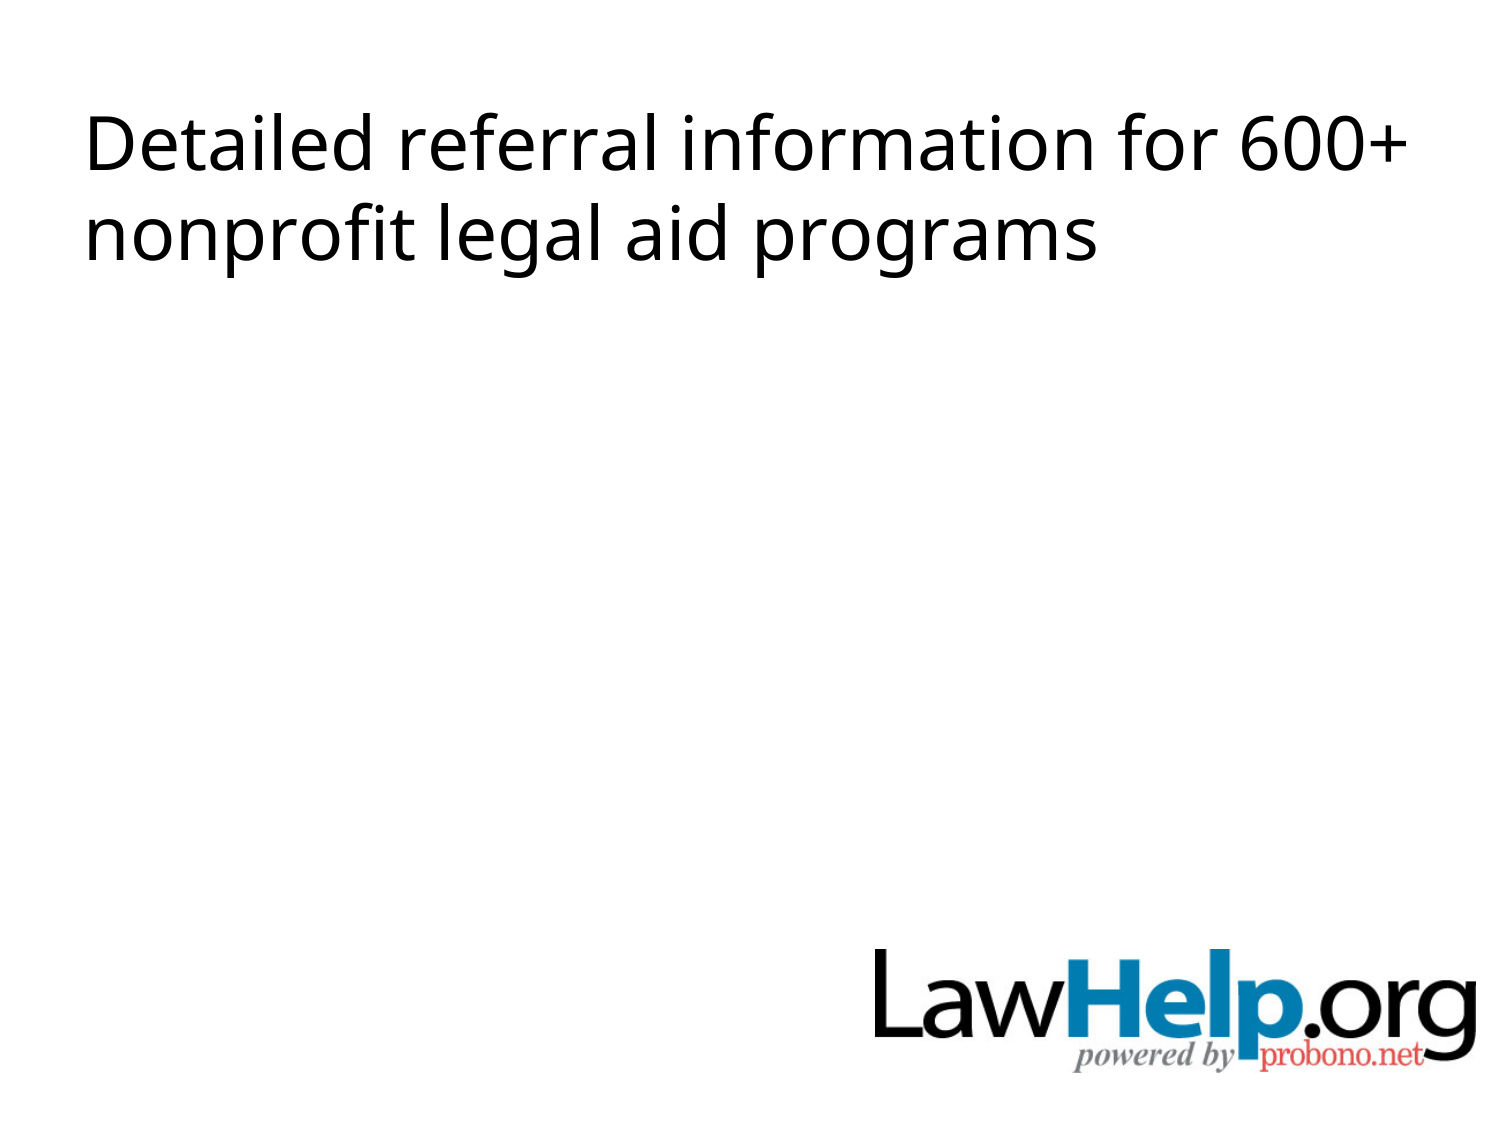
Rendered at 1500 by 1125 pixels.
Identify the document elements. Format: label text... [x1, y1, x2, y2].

list Detailed referral information for 600+ nonprofit legal aid programs [12, 87, 1500, 1075]
